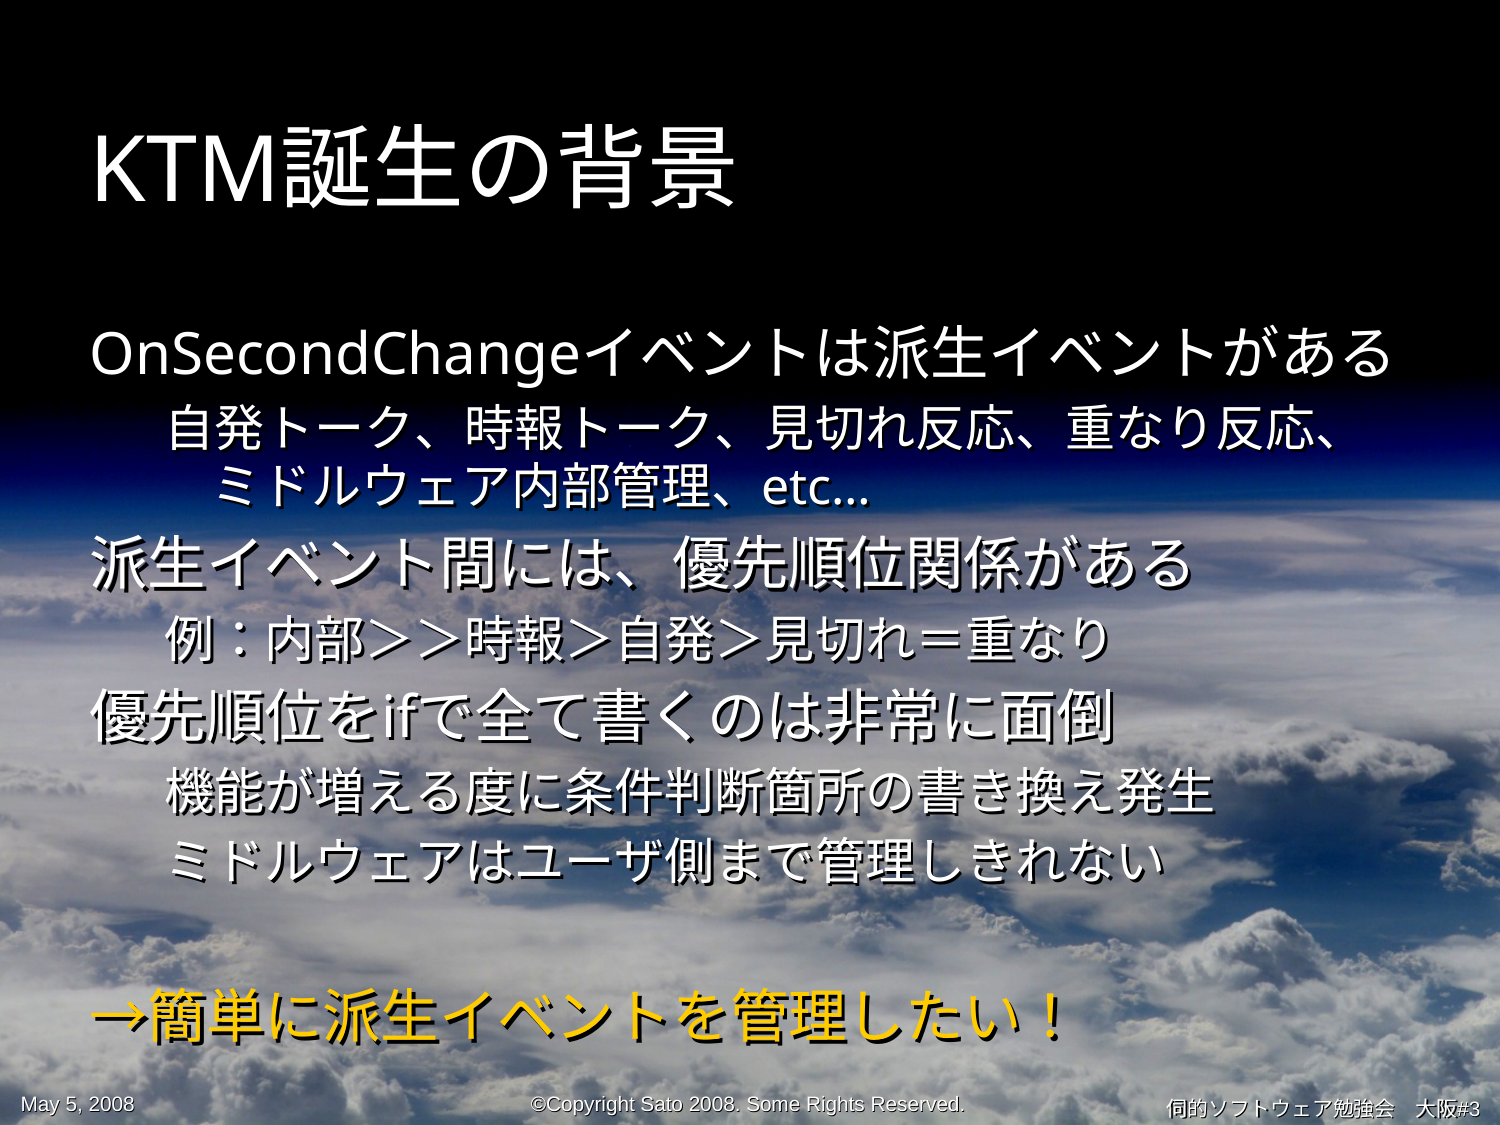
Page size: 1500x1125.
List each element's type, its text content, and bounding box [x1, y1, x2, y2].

title KTM誕生の背景 [75, 47, 1426, 276]
list OnSecondChangeイベントは派生イベントがある 自発トーク、時報トーク、見切れ反応、重なり反応、ミドルウェア内部管理、etc… 派生イベント間には、優先順位関係がある 例：内部＞＞時報＞自発＞見切れ＝重なり 優先順位をifで全て書くのは非常に面倒 機能が増える度に条件判断箇所の書き換え発生 ミドルウェアはユーザ側まで管理しきれない →簡単に派生イベントを管理したい！ [75, 312, 1426, 988]
